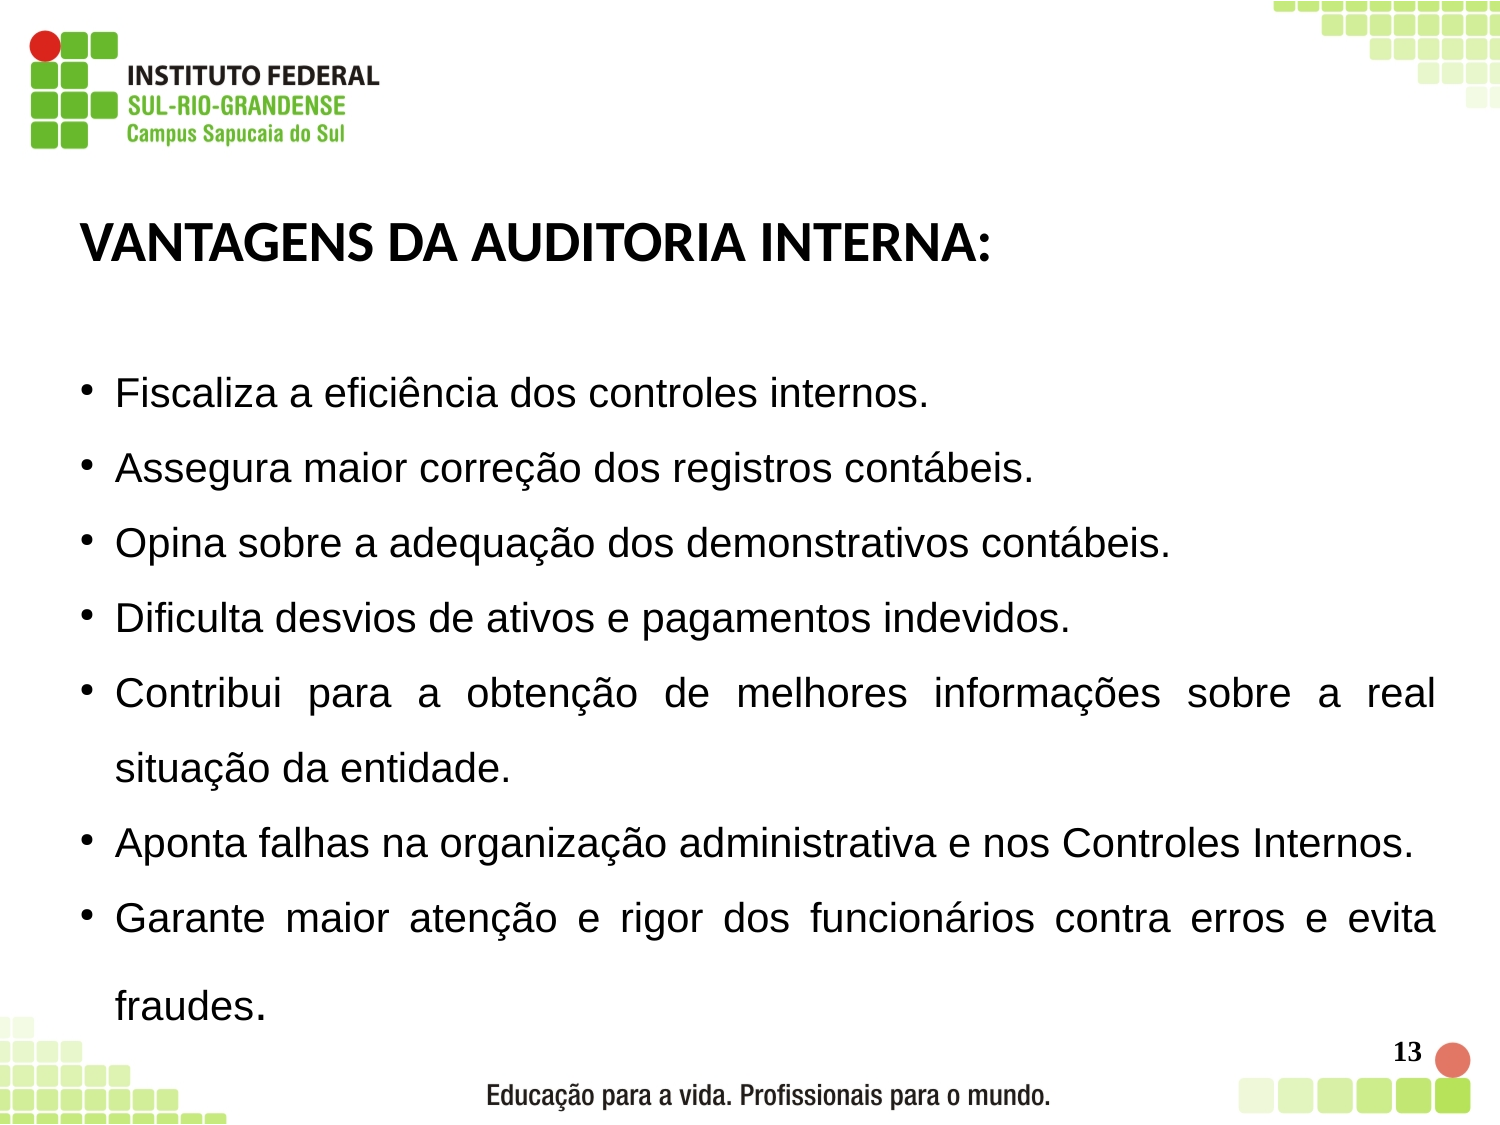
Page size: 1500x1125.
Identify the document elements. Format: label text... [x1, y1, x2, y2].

picture [0, 1, 1500, 1124]
text_box VANTAGENS DA AUDITORIA INTERNA: Fiscaliza a eficiência dos controles internos. Assegura maior correção dos registros contábeis. Opina sobre a adequação dos demonstrativos contábeis. Dificulta desvios de ativos e pagamentos indevidos. Contribui para a obtenção de melhores informações sobre a real situação da entidade. Aponta falhas na organização administrativa e nos Controles Internos. Garante maior atenção e rigor dos funcionários contra erros e evita fraudes. [79, 203, 1437, 999]
